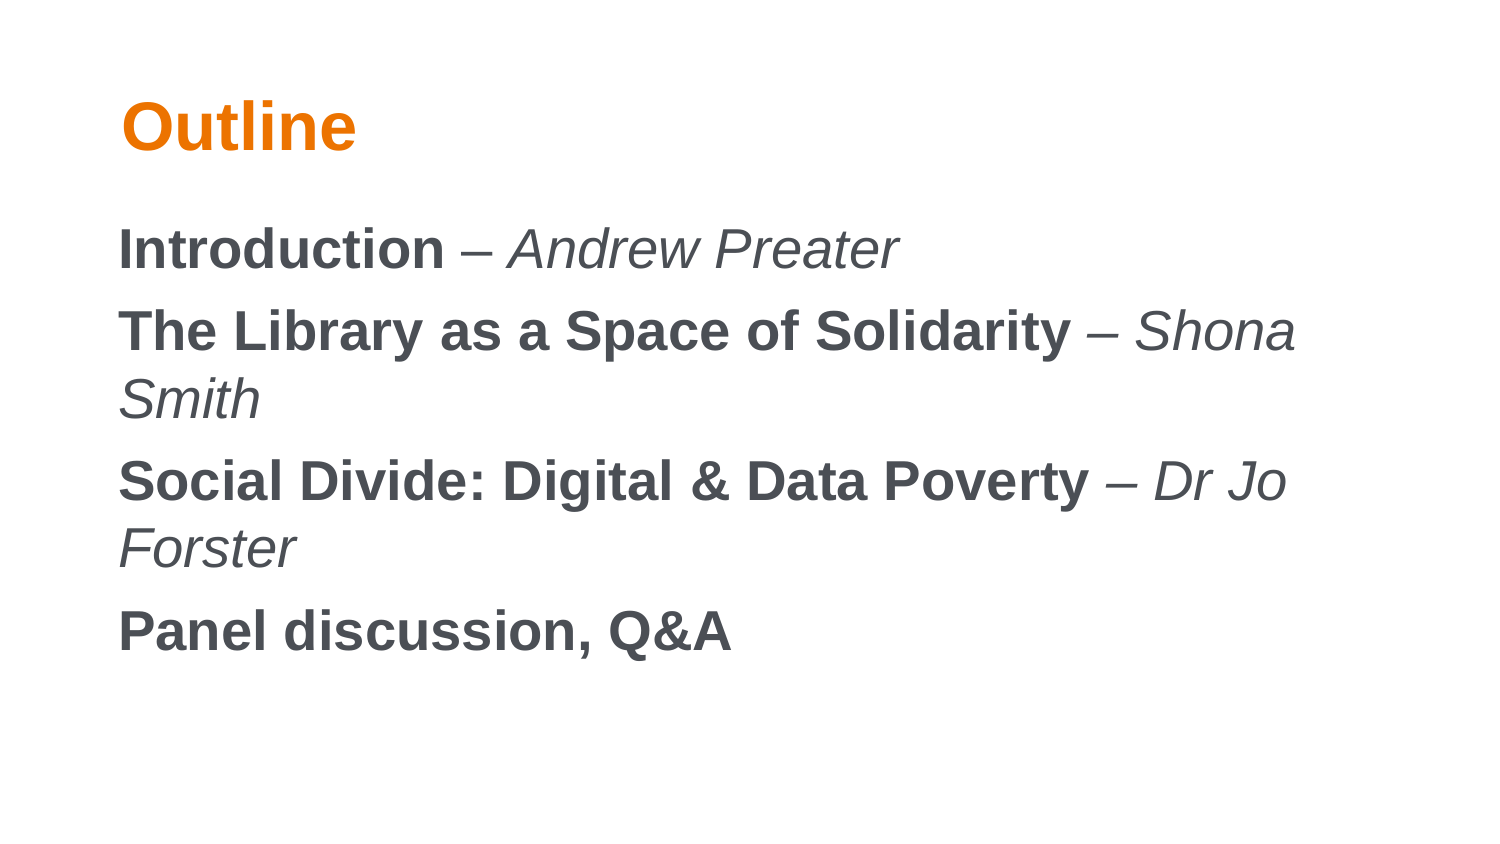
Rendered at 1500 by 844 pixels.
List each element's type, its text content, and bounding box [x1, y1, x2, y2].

text_box Introduction – Andrew Preater The Library as a Space of Solidarity – Shona Smith Social Divide: Digital & Data Poverty – Dr Jo Forster Panel discussion, Q&A [118, 212, 1447, 566]
text_box Outline [107, 74, 1345, 154]
